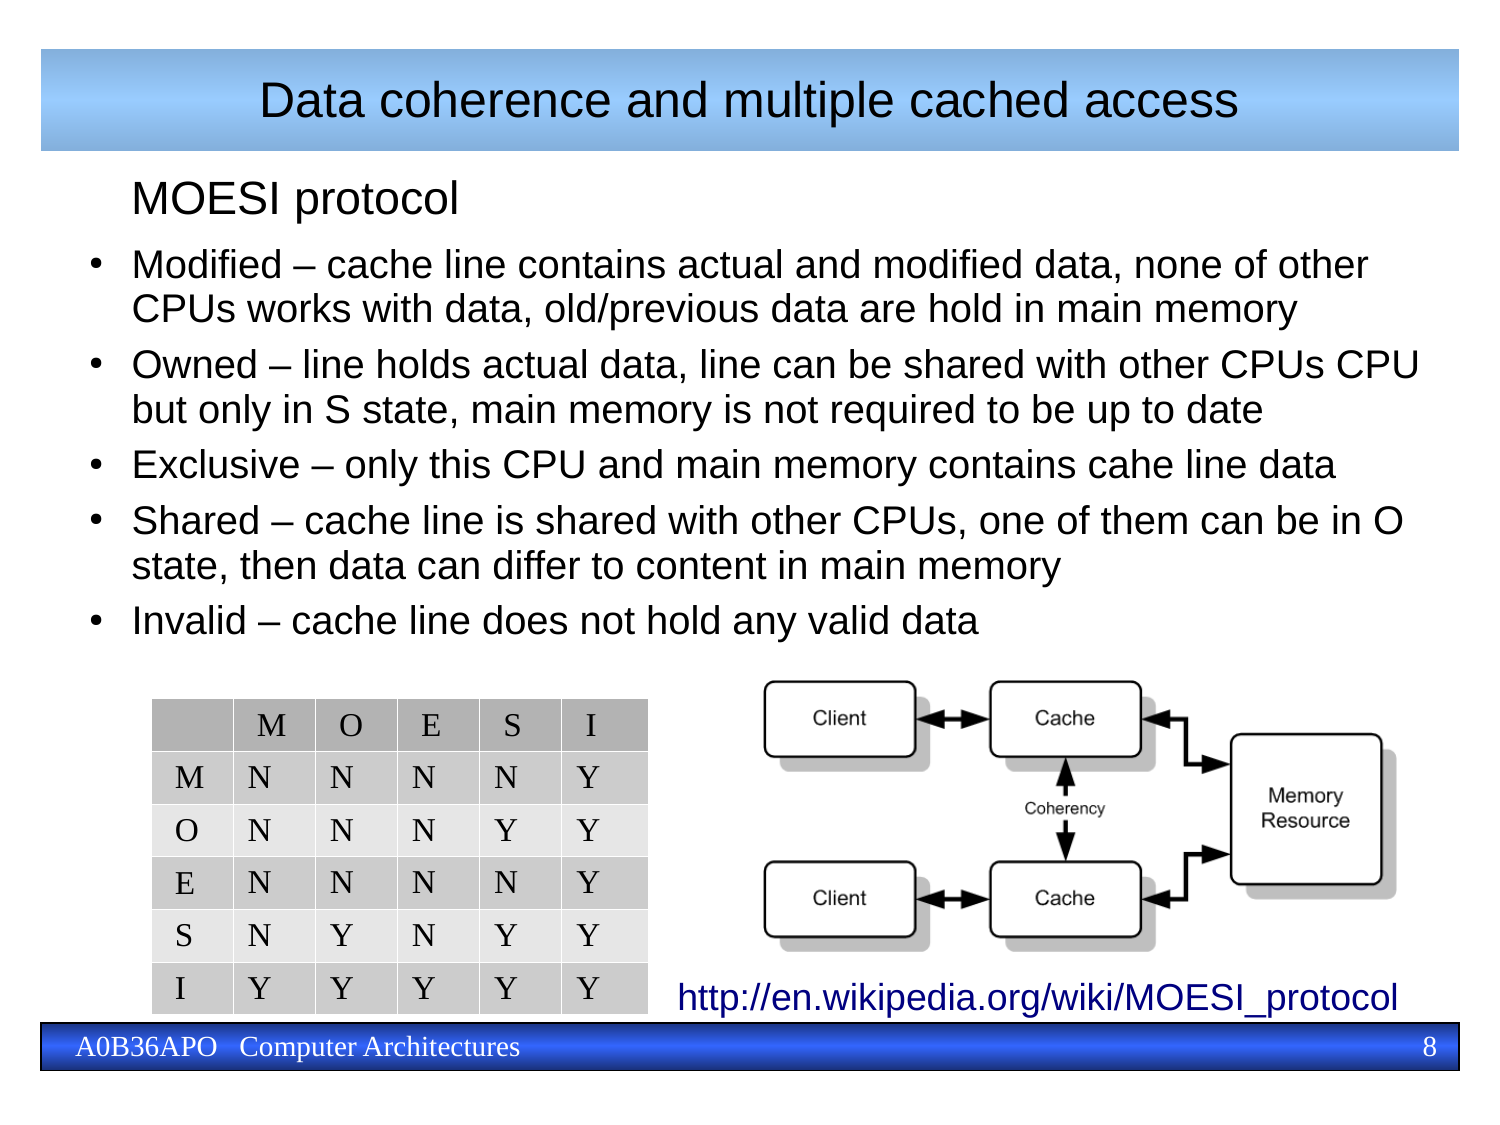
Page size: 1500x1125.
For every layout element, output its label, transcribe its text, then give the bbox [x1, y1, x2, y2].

table_cell N [234, 805, 315, 856]
table_cell N [234, 910, 315, 962]
text_box http://en.wikipedia.org/wiki/MOESI_protocol [662, 969, 1438, 1026]
table_cell Y [316, 910, 397, 962]
table_cell N [234, 752, 315, 804]
table_cell Y [398, 963, 479, 1014]
table_cell N [398, 752, 479, 804]
table_cell O [152, 805, 233, 856]
table_cell N [398, 857, 479, 909]
table_cell S [152, 910, 233, 962]
title Data coherence and multiple cached access [41, 49, 1459, 151]
table_cell N [316, 857, 397, 909]
table_header M [234, 699, 315, 751]
table_cell N [480, 857, 561, 909]
table_cell M [152, 752, 233, 804]
table_cell N [398, 910, 479, 962]
picture [763, 680, 1397, 953]
table_cell Y [562, 910, 648, 962]
table_cell Y [562, 963, 648, 1014]
table_cell Y [316, 963, 397, 1014]
table_cell N [398, 805, 479, 856]
table_cell Y [562, 752, 648, 804]
table_cell N [480, 752, 561, 804]
table_cell N [316, 805, 397, 856]
table_cell Y [562, 857, 648, 909]
table_header S [480, 699, 561, 751]
table_cell Y [480, 910, 561, 962]
table_cell N [316, 752, 397, 804]
list MOESI protocol Modified – cache line contains actual and modified data, none of other CPUs works with data, old/previous data are hold in main memory Owned – line holds actual data, line can be shared with other CPUs CPU but only in S state, main memory is not required to be up to date Exclusive – only this CPU and main memory contains cahe line data Shared – cache line is shared with other CPUs, one of them can be in O state, then data can differ to content in main memory Invalid – cache line does not hold any valid data [75, 172, 1426, 700]
table_header E [398, 699, 479, 751]
table_cell N [234, 857, 315, 909]
table_cell Y [480, 963, 561, 1014]
table_header O [316, 699, 397, 751]
table_cell I [152, 963, 233, 1014]
table_header [152, 699, 233, 751]
table_cell Y [234, 963, 315, 1014]
table_header I [562, 699, 648, 751]
table_cell Y [480, 805, 561, 856]
table_cell E [152, 857, 233, 909]
table_cell Y [562, 805, 648, 856]
